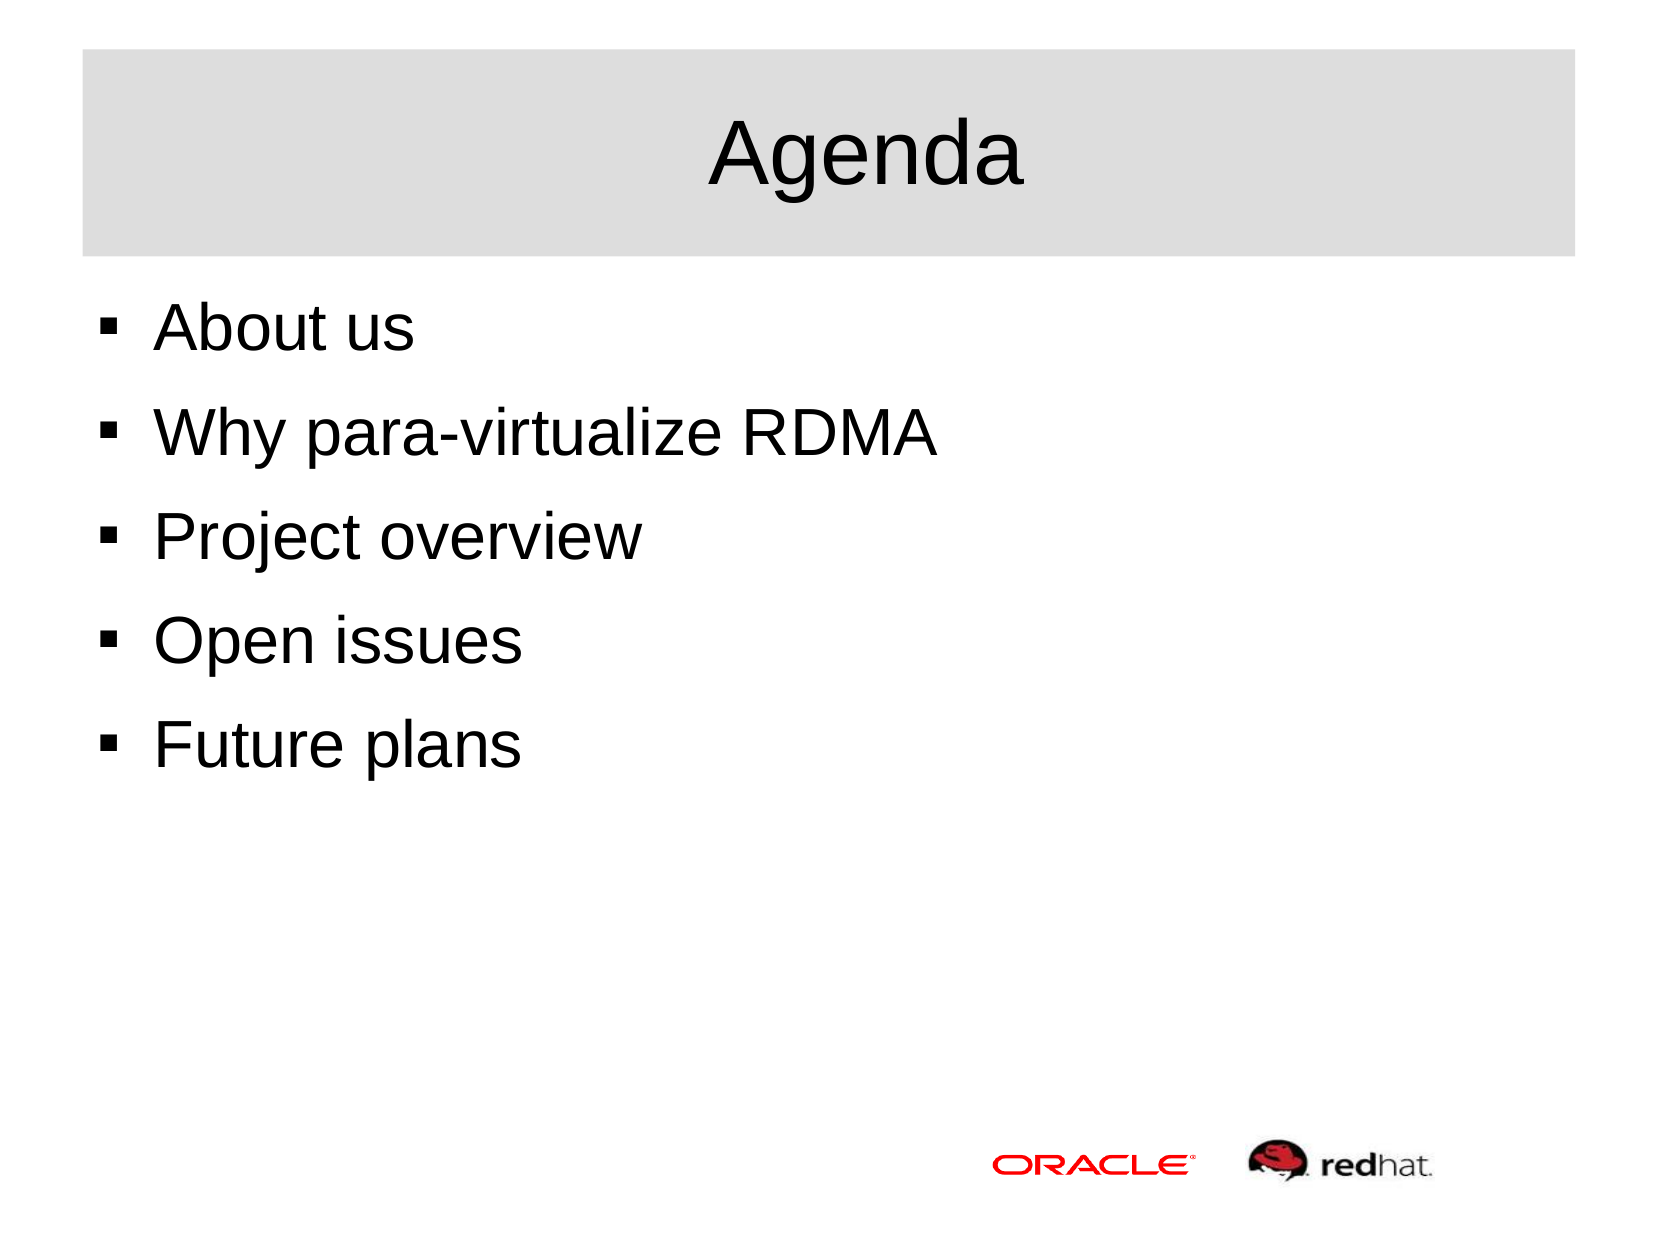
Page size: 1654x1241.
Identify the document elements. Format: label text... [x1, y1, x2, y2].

picture [975, 1117, 1213, 1212]
title Agenda [82, 49, 1576, 257]
picture [1245, 1090, 1435, 1241]
list About us Why para-virtualize RDMA Project overview Open issues Future plans [82, 290, 1571, 1010]
